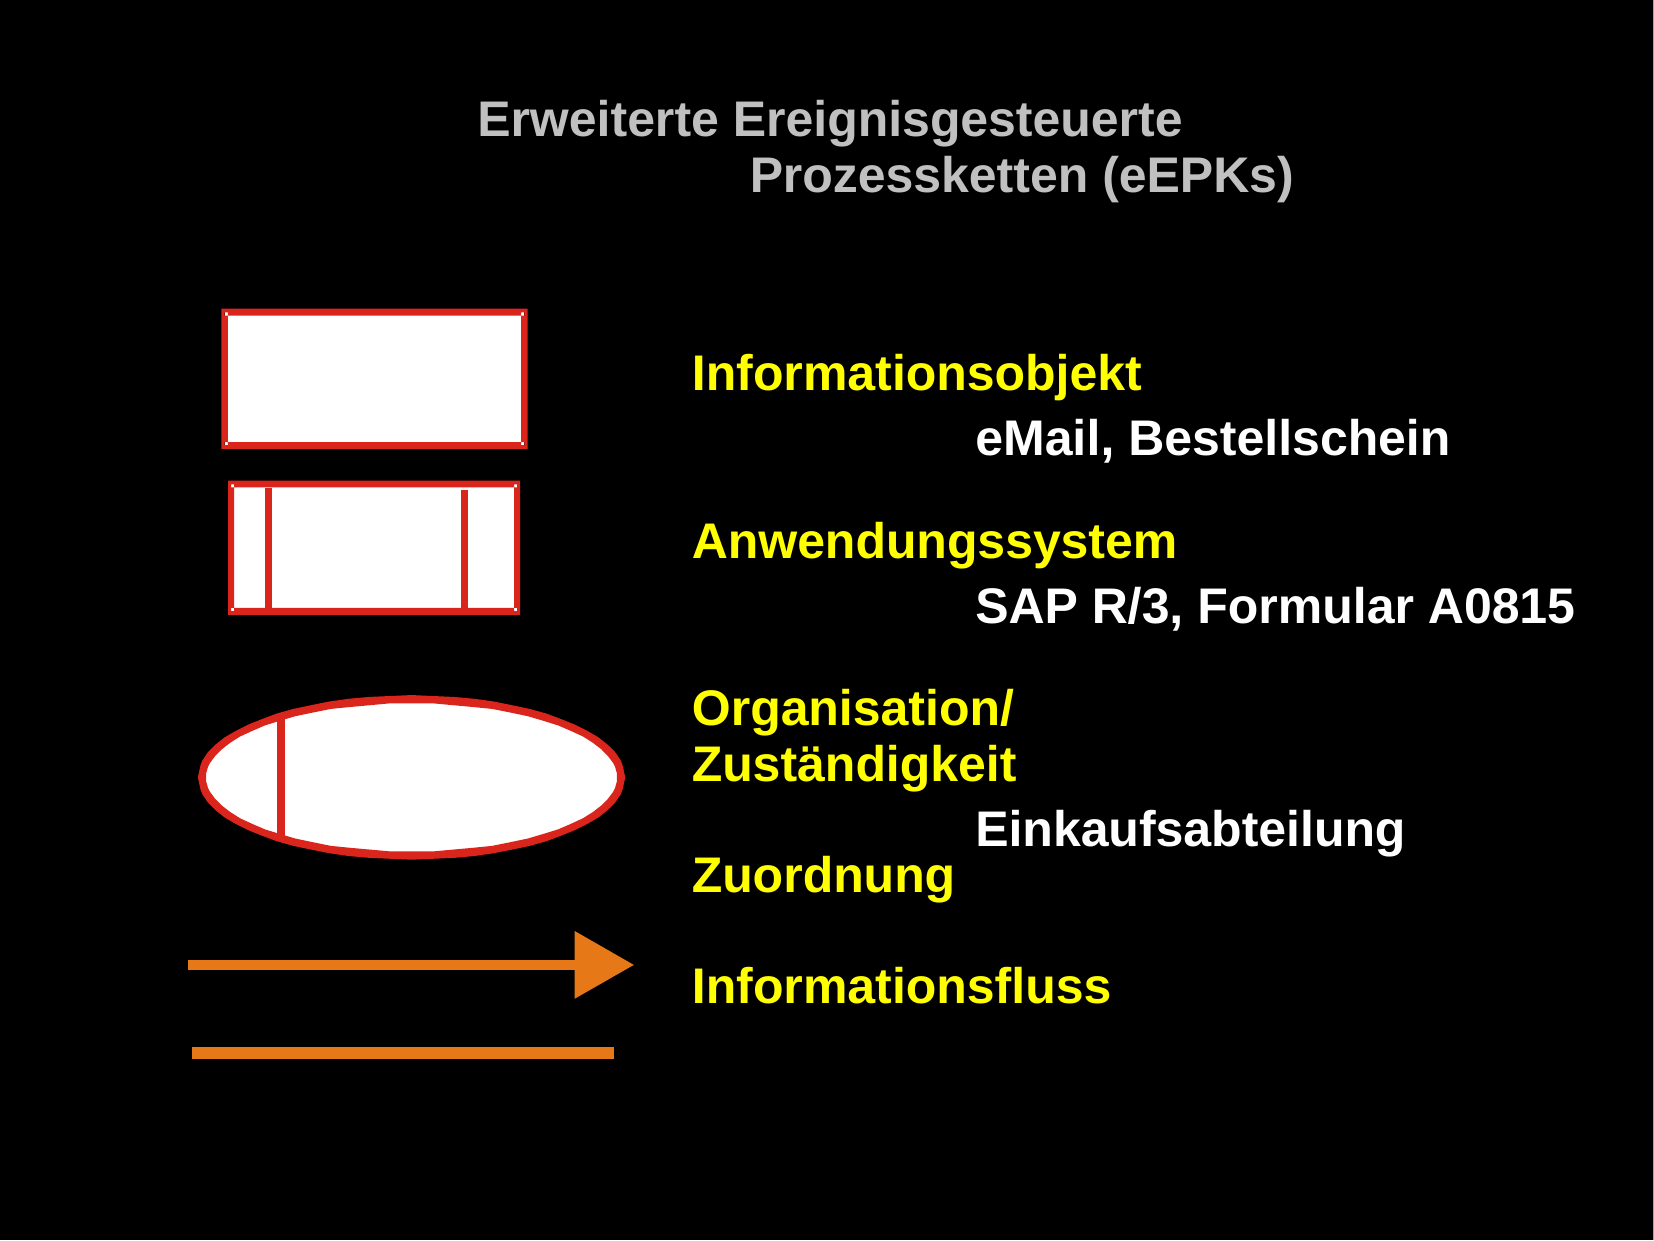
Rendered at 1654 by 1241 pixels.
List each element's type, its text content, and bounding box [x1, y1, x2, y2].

text_box eMail, Bestellschein SAP R/3, Formular A0815 Einkaufsabteilung [975, 410, 1612, 1021]
chart [194, 691, 629, 864]
chart [183, 925, 639, 1004]
chart [187, 1041, 619, 1065]
text_box Informationsobjekt Anwendungssystem Organisation/ Zuständigkeit Zuordnung Informationsfluss [691, 345, 1188, 1077]
text_box Erweiterte Ereignisgesteuerte Prozessketten (eEPKs) [380, 91, 1305, 214]
chart [217, 305, 532, 453]
chart [224, 477, 524, 618]
